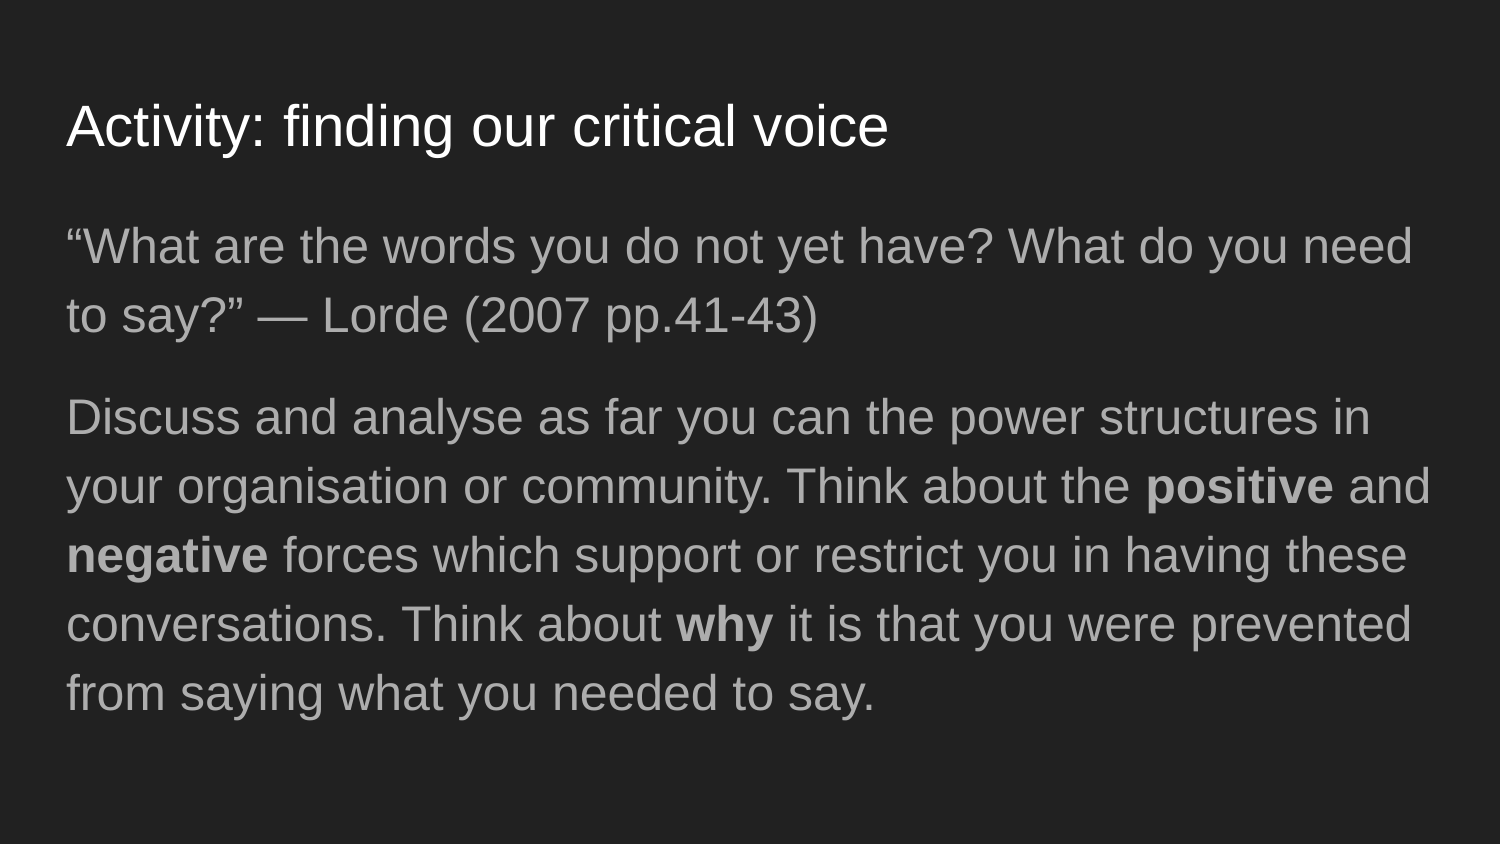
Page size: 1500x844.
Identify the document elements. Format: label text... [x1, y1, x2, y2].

list “What are the words you do not yet have? What do you need to say?” — Lorde (2007 pp.41-43) Discuss and analyse as far you can the power structures in your organisation or community. Think about the positive and negative forces which support or restrict you in having these conversations. Think about why it is that you were prevented from saying what you needed to say. [51, 189, 1449, 750]
title Activity: finding our critical voice [51, 72, 1449, 167]
